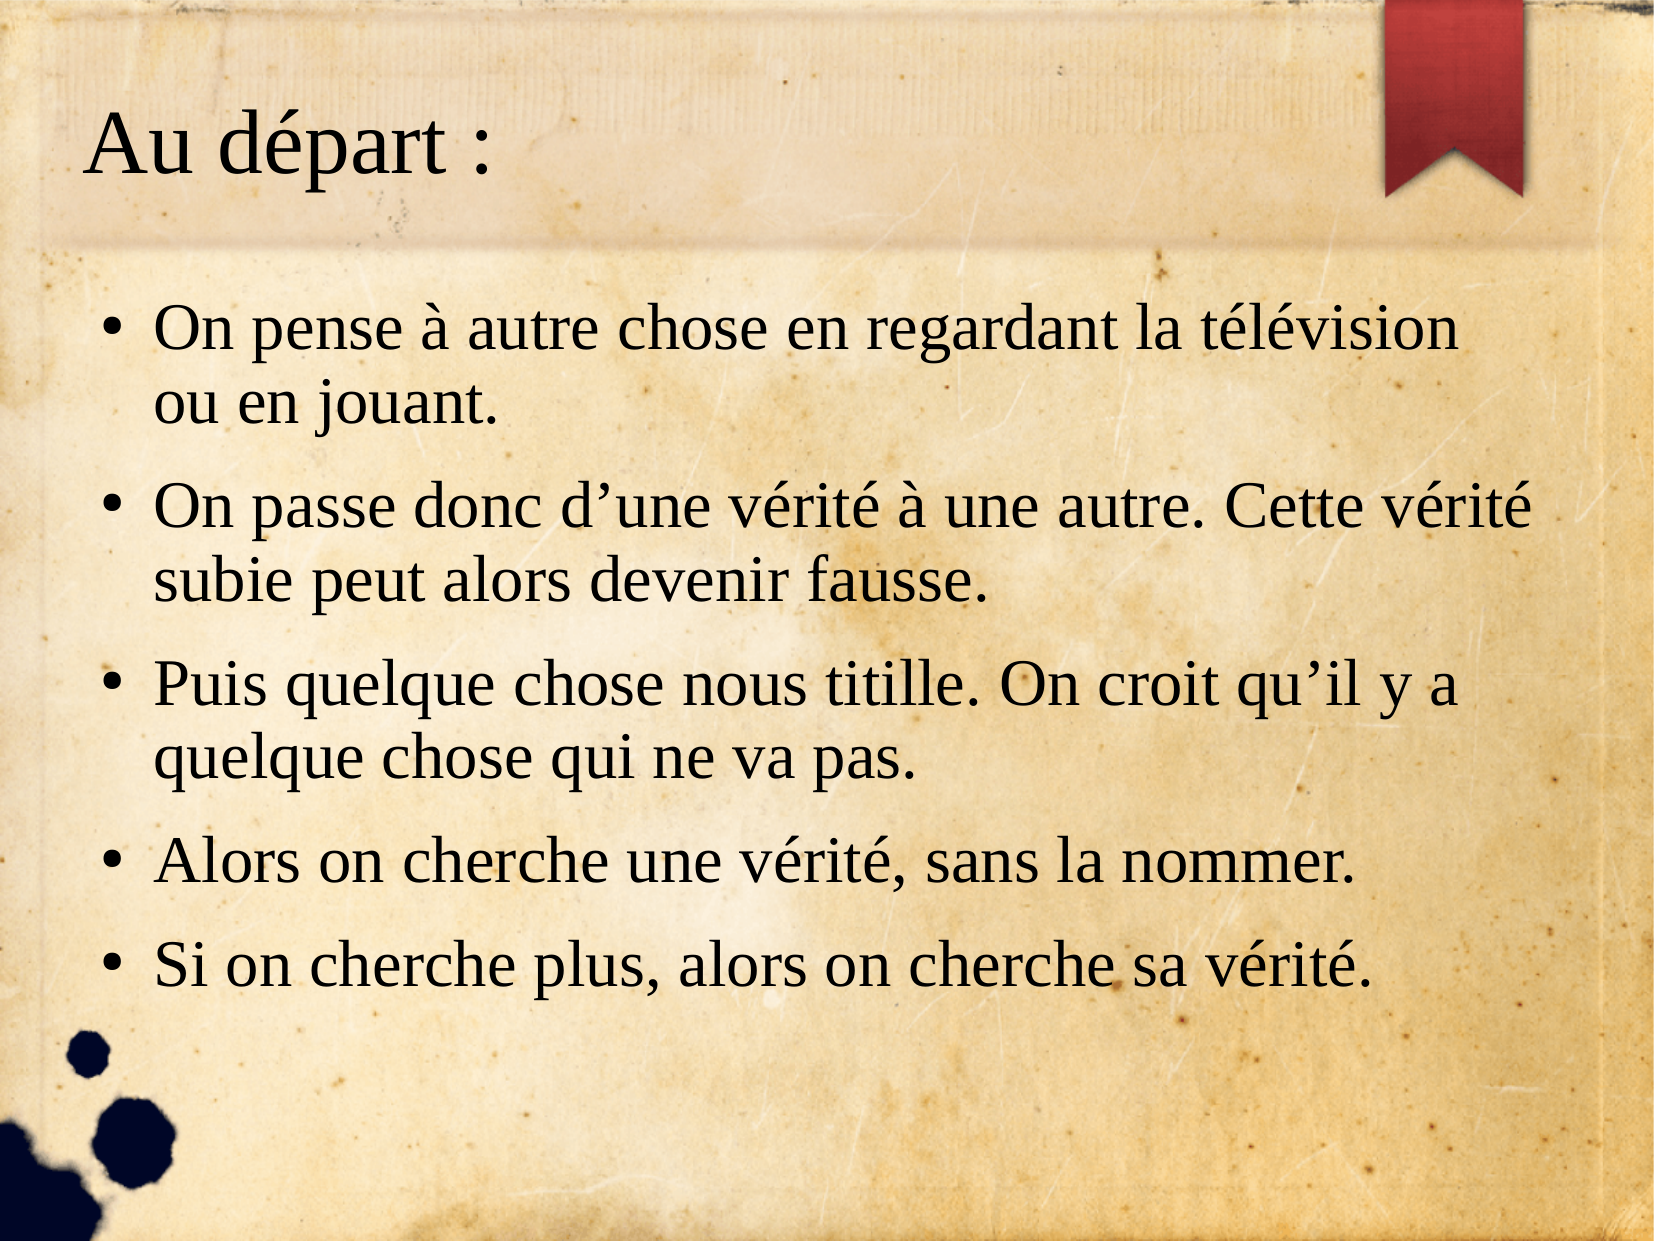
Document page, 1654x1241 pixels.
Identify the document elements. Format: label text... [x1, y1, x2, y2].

list On pense à autre chose en regardant la télévision ou en jouant. On passe donc d’une vérité à une autre. Cette vérité subie peut alors devenir fausse. Puis quelque chose nous titille. On croit qu’il y a quelque chose qui ne va pas. Alors on cherche une vérité, sans la nommer. Si on cherche plus, alors on cherche sa vérité. [82, 290, 1538, 1010]
title Au départ : [82, 49, 1347, 237]
picture [0, 0, 1654, 1241]
